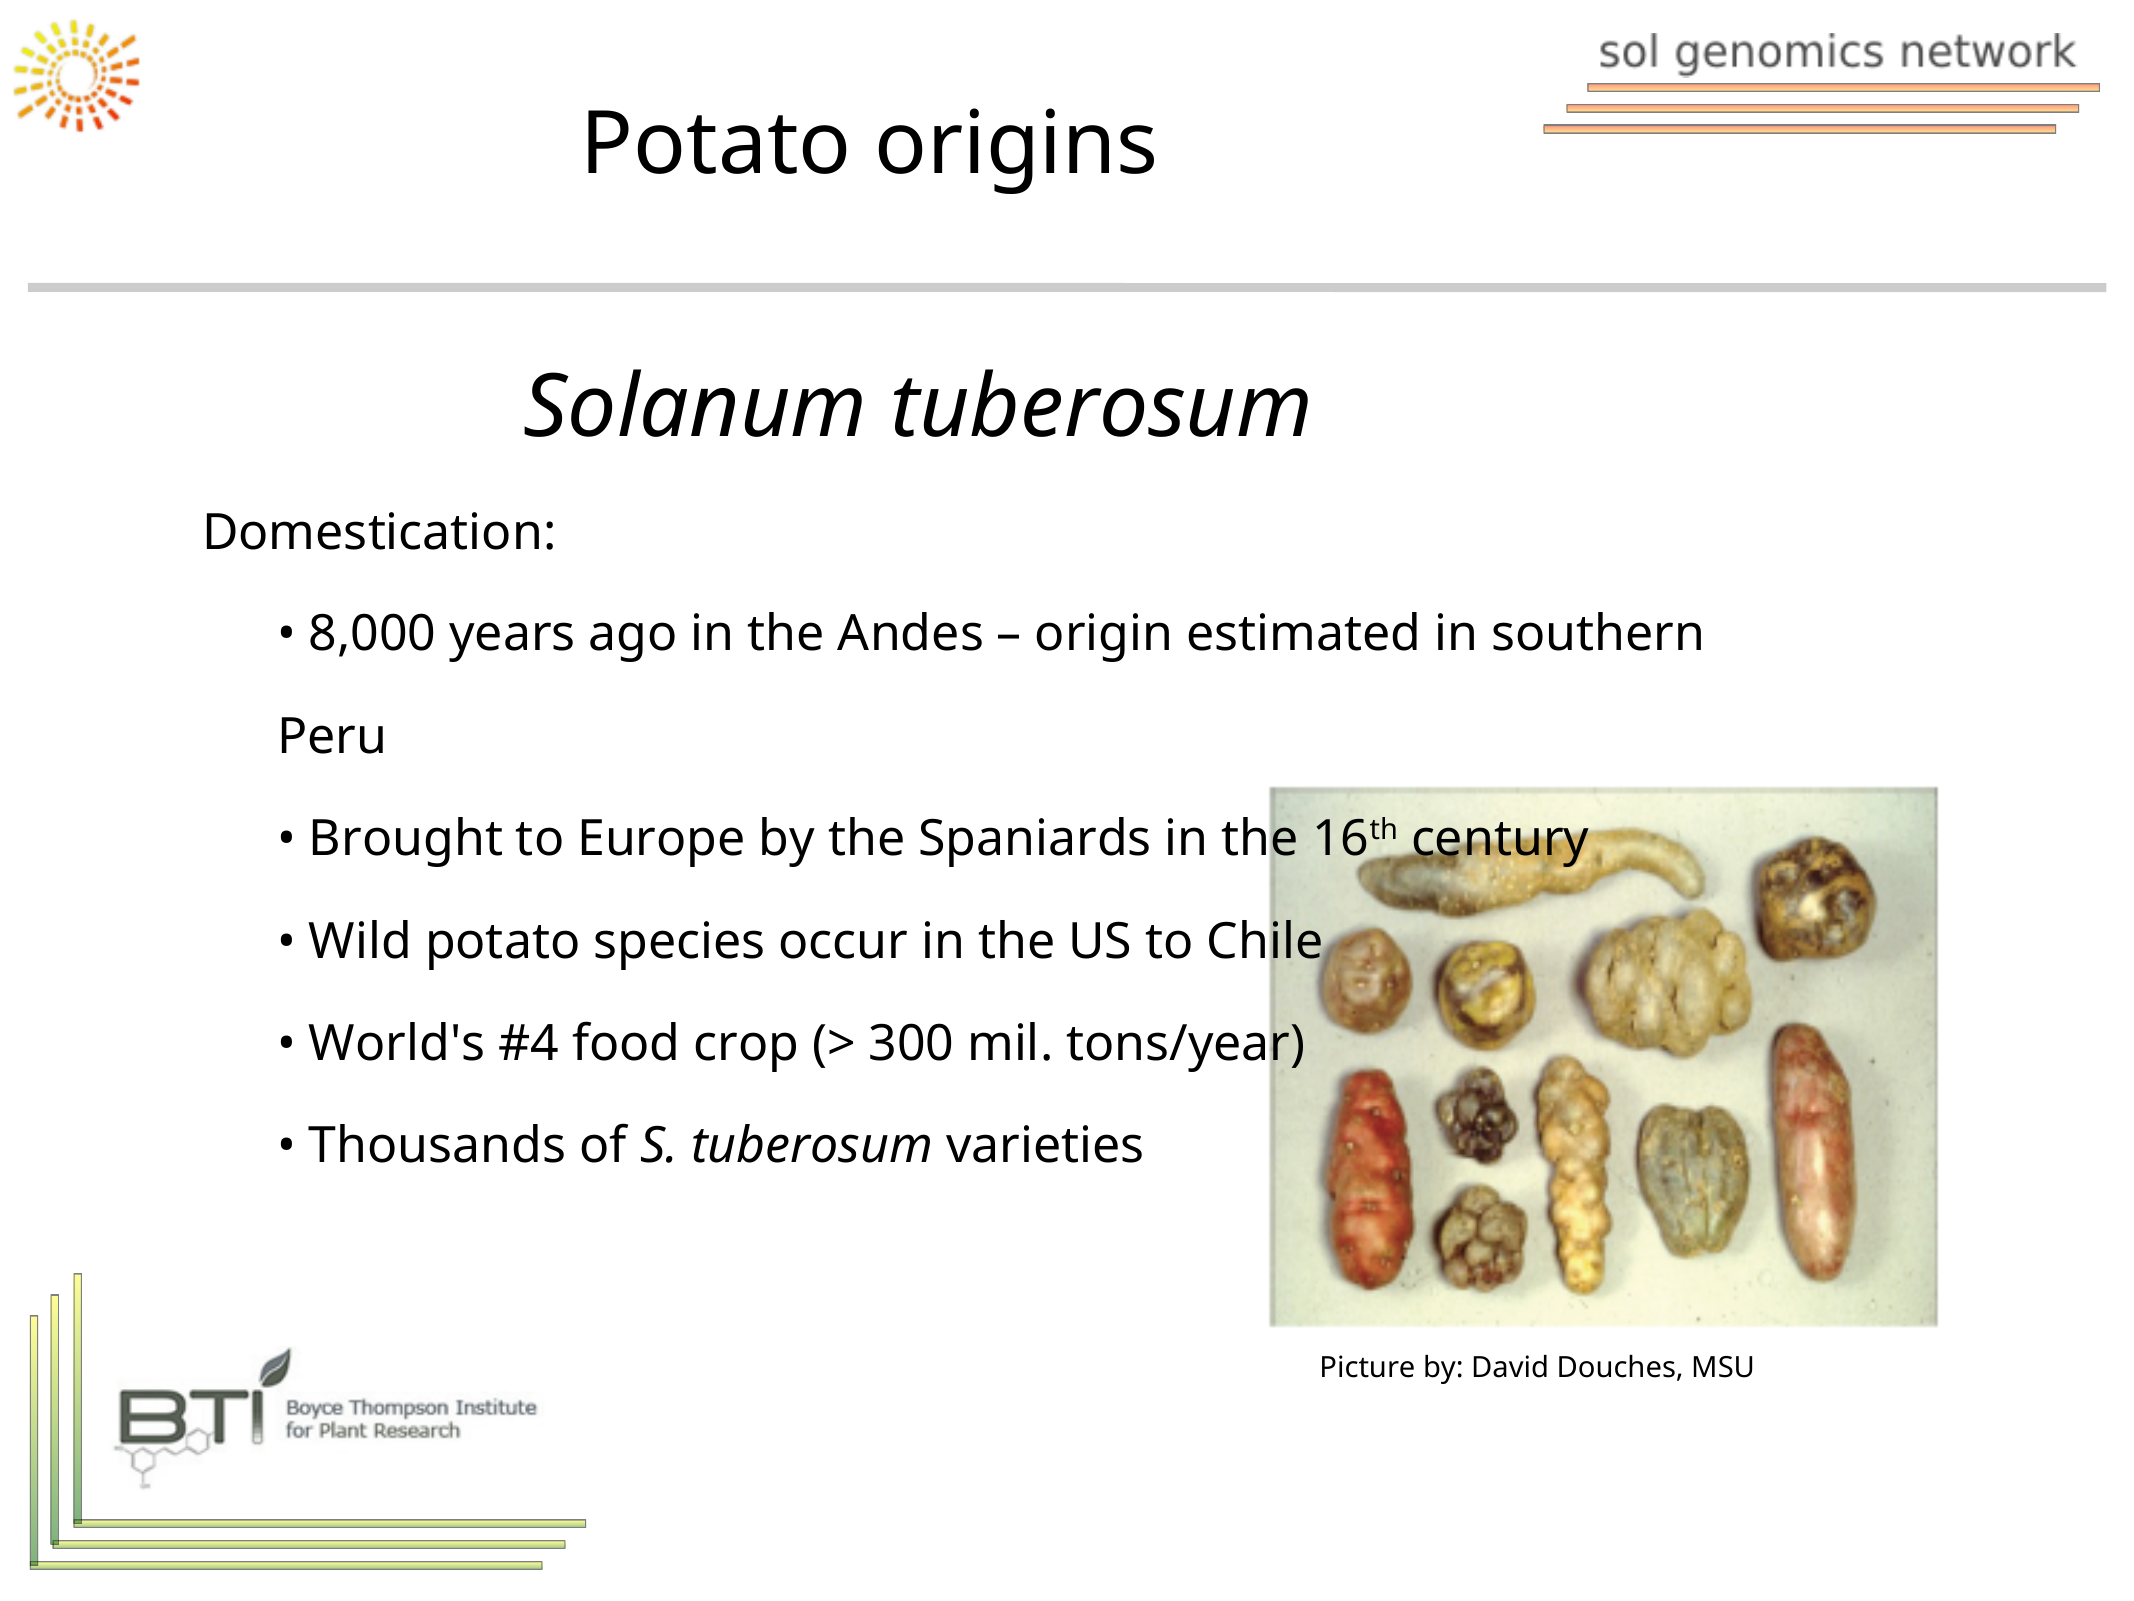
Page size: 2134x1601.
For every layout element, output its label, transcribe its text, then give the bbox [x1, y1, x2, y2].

text_box [50, 1294, 566, 1549]
text_box Solanum tuberosum [412, 337, 1425, 488]
picture [1262, 776, 1950, 1340]
text_box [1587, 83, 2100, 92]
text_box [1543, 124, 2057, 134]
picture [4, 6, 150, 151]
text_box Potato origins [262, 75, 1500, 191]
picture [109, 1346, 551, 1493]
text_box [29, 1315, 543, 1570]
picture [1597, 33, 2078, 78]
text_box Picture by: David Douches, MSU [1274, 1339, 1800, 1389]
text_box [1566, 104, 2080, 113]
text_box [73, 1273, 587, 1528]
text_box Domestication: 8,000 years ago in the Andes – origin estimated in southern Peru Brought to Europe by the Spaniards in the 16th century Wild potato species occur in the US to Chile World's #4 food crop (> 300 mil. tons/year) Thousands of S. tuberosum varieties [187, 490, 1763, 997]
